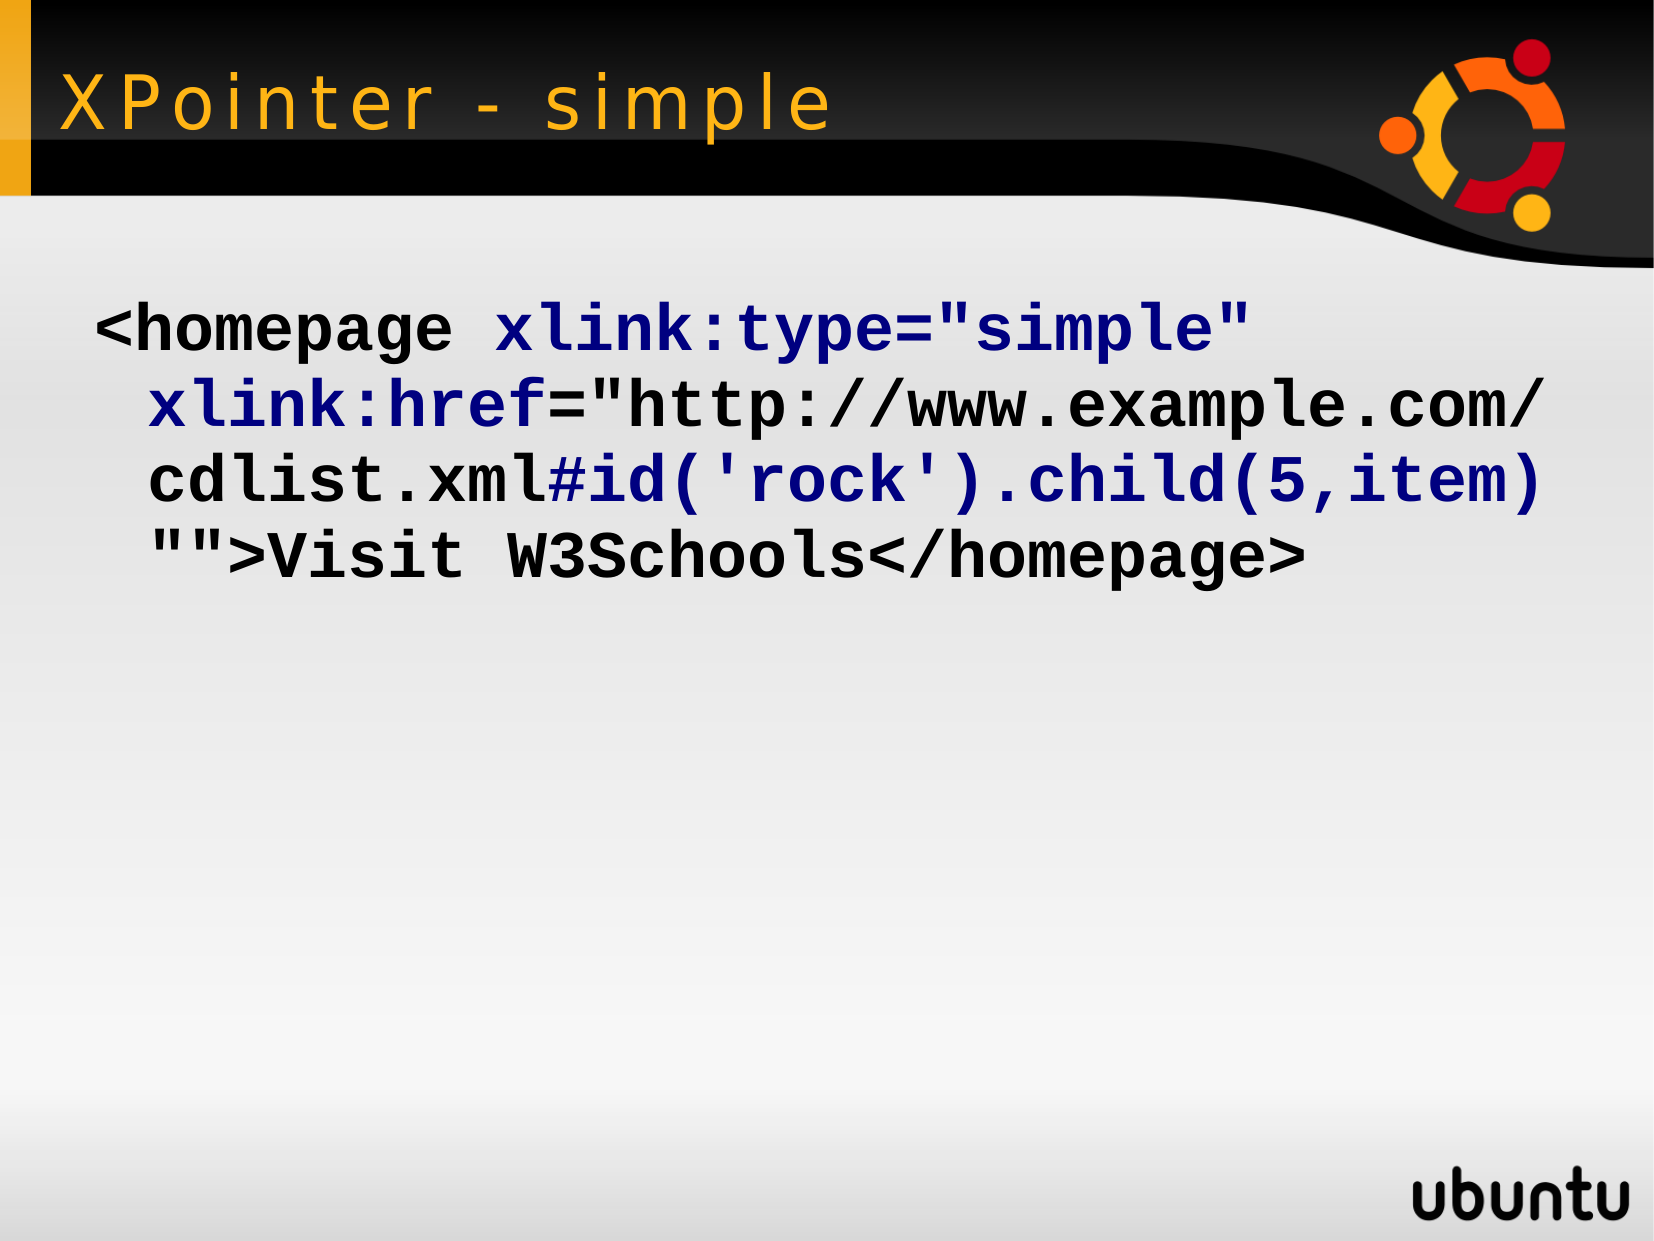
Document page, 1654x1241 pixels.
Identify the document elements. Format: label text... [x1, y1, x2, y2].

title XPointer - simple [59, 29, 1270, 178]
picture [0, 0, 1654, 1241]
list <homepage xlink:type="simple" xlink:href="http://www.example.com/cdlist.xml#id('rock').child(5,item)"">Visit W3Schools</homepage> [76, 295, 1565, 1114]
